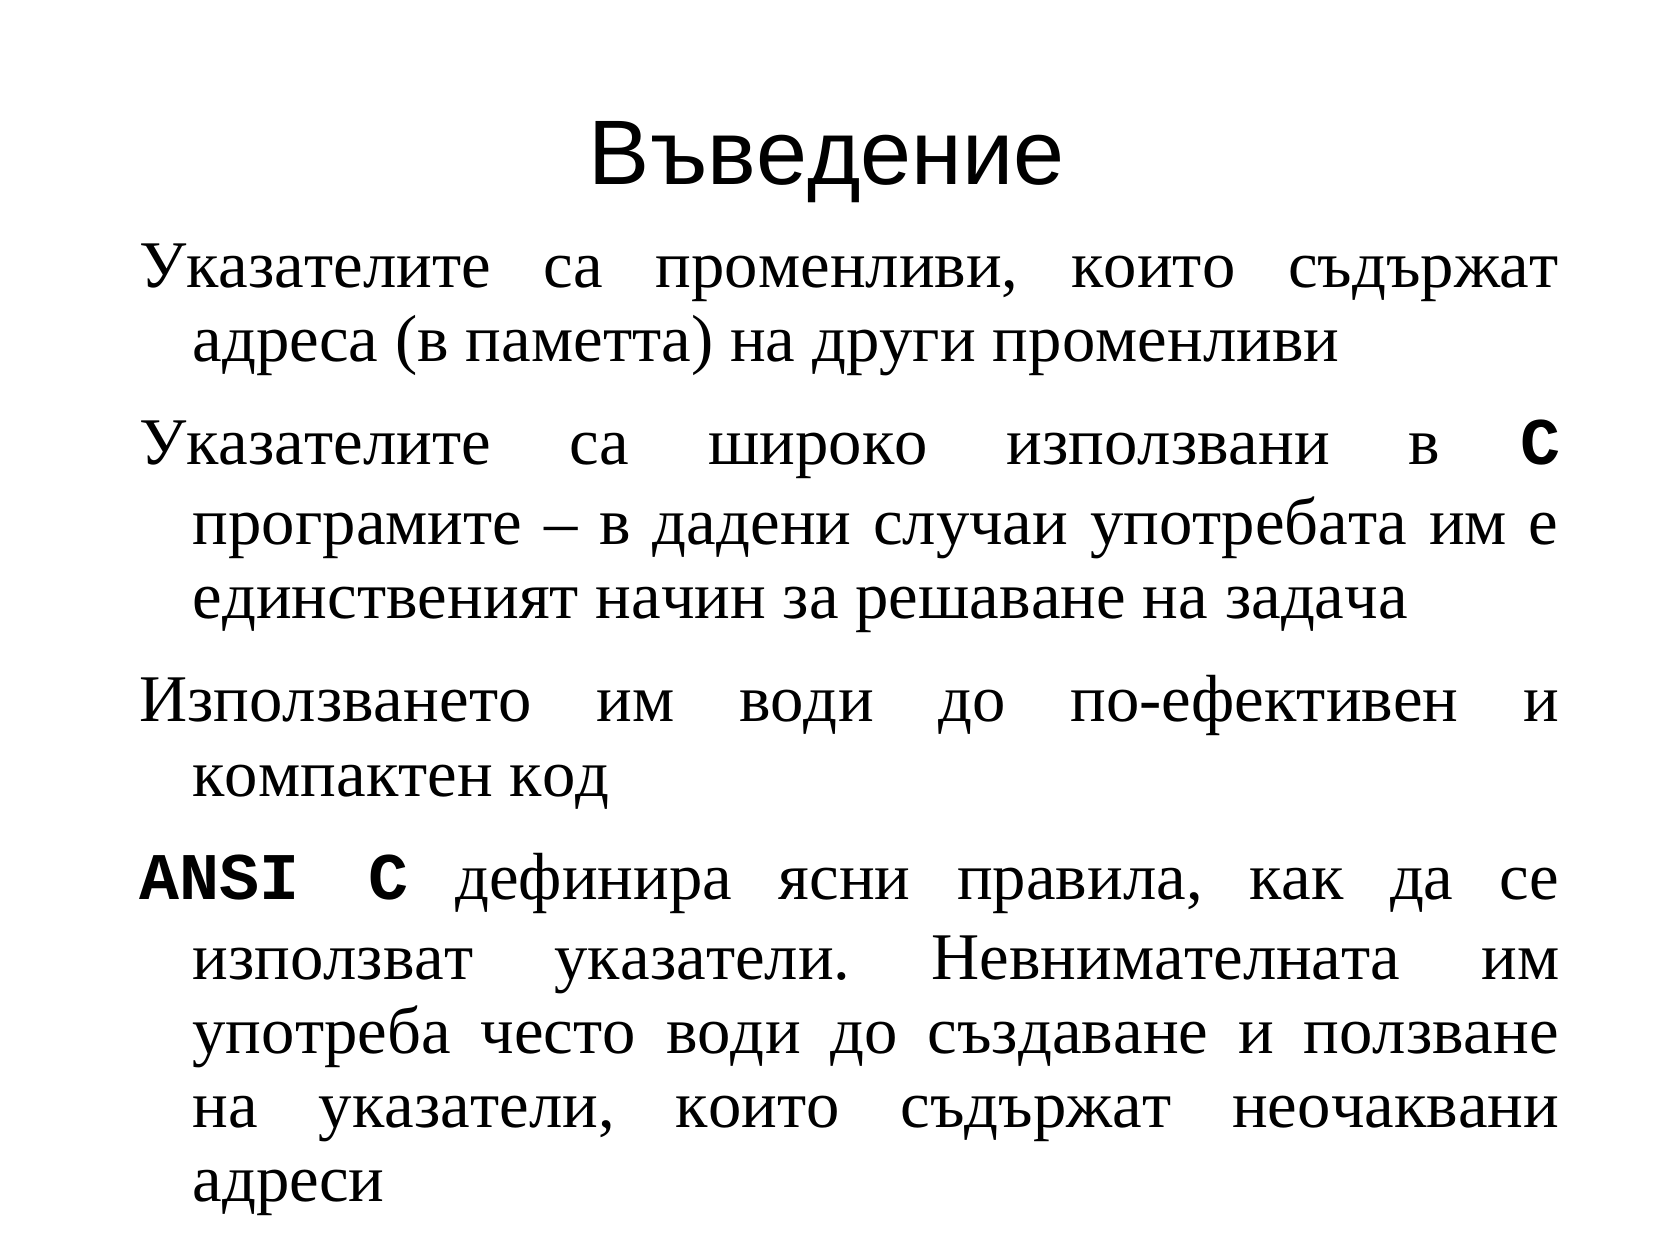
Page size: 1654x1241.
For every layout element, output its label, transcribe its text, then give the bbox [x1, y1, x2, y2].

title Въведение [82, 49, 1571, 257]
list Указателите са променливи, които съдържат адреса (в паметта) на други променливи Указателите са широко използвани в С програмите – в дадени случаи употребата им е единственият начин за решаване на задача Използването им води до по-ефективен и компактен код ANSI С дефинира ясни правила, как да се използват указатели. Невнимателната им употреба често води до създаване и ползване на указатели, които съдържат неочаквани адреси [121, 227, 1561, 1216]
